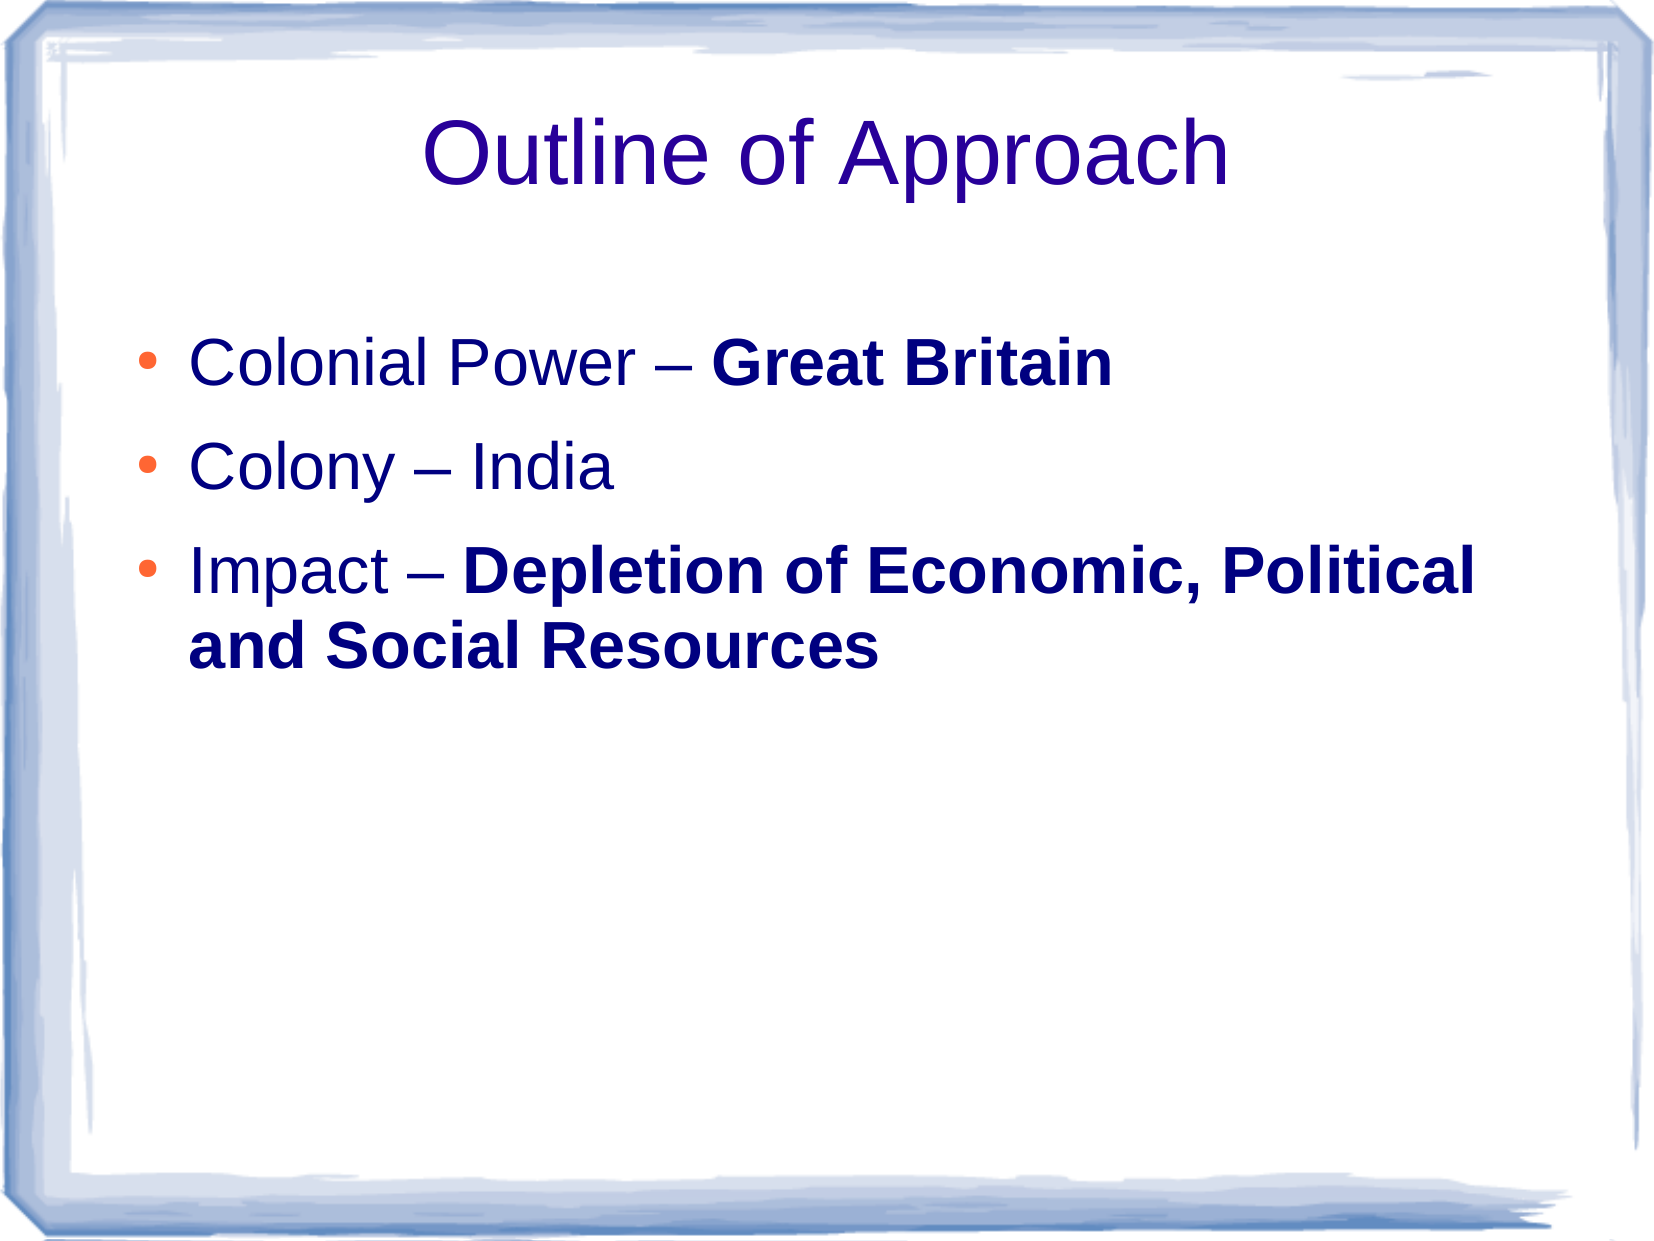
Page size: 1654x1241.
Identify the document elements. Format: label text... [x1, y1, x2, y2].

title Outline of Approach [82, 49, 1571, 257]
list Colonial Power – Great Britain Colony – India Impact – Depletion of Economic, Political and Social Resources [118, 324, 1571, 990]
picture [0, 0, 1654, 1241]
